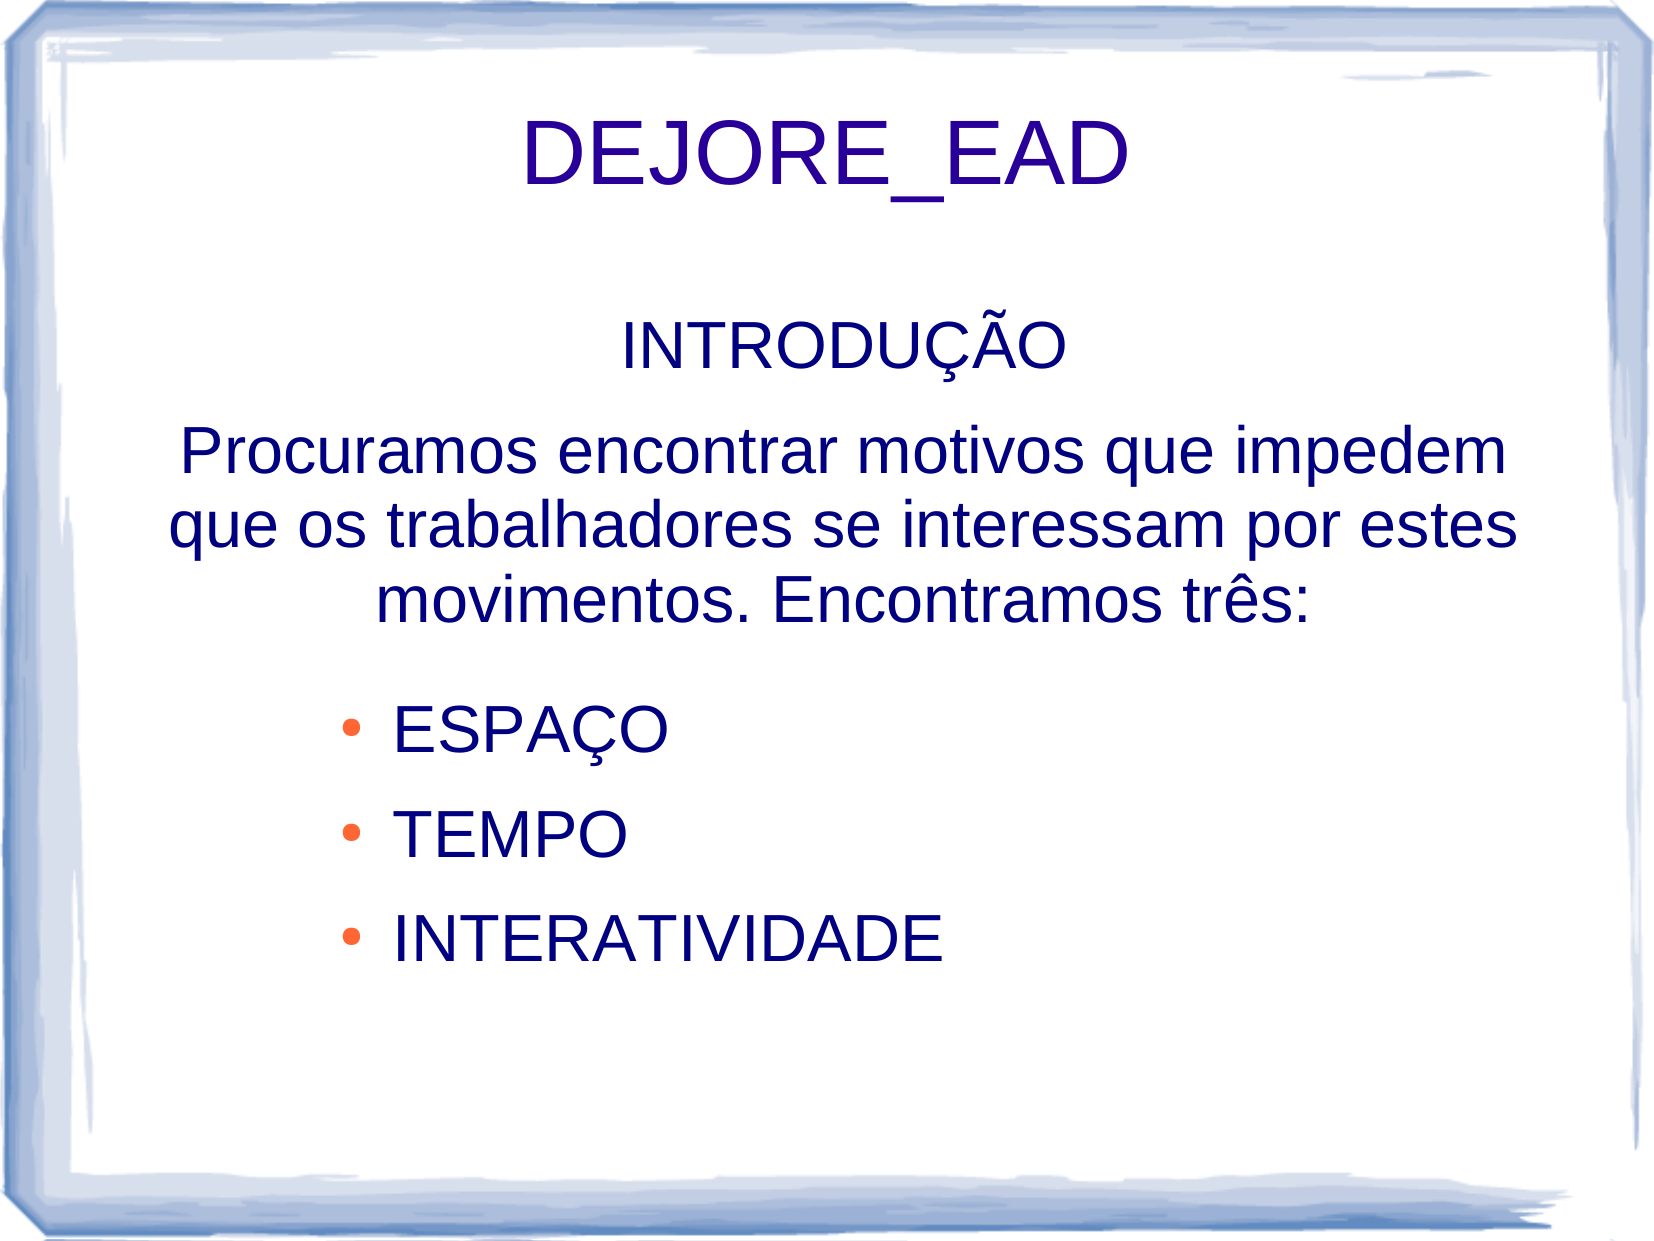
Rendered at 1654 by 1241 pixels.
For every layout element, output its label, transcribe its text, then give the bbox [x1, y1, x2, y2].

picture [0, 0, 1654, 1241]
list INTRODUÇÃO Procuramos encontrar motivos que impedem que os trabalhadores se interessam por estes movimentos. Encontramos três: [118, 308, 1571, 638]
title DEJORE_EAD [82, 49, 1571, 257]
text_box ESPAÇO TEMPO INTERATIVIDADE [307, 685, 1182, 984]
